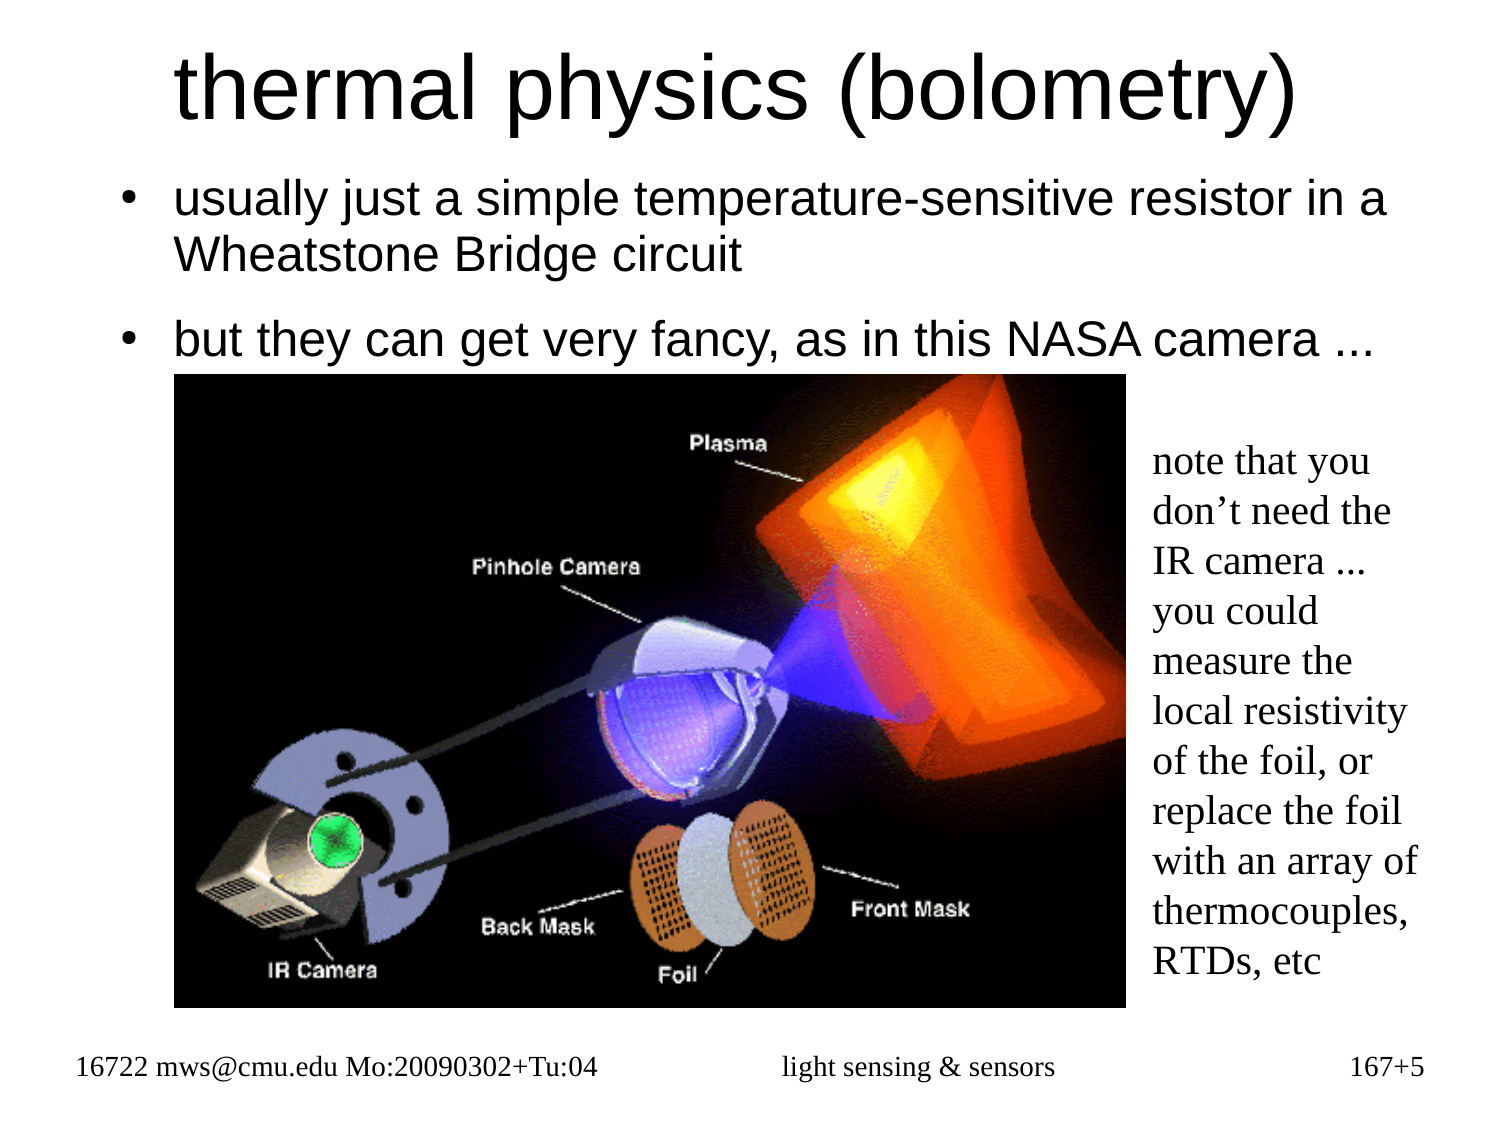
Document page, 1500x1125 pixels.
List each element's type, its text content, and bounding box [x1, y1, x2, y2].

title thermal physics (bolometry) [99, 24, 1375, 150]
picture [174, 374, 1126, 1008]
list usually just a simple temperature-sensitive resistor in a Wheatstone Bridge circuit but they can get very fancy, as in this NASA camera ... [87, 162, 1413, 376]
text_box note that you don’t need the IR camera ... you could measure the local resistivity of the foil, or replace the foil with an array of thermocouples, RTDs, etc [1137, 425, 1450, 991]
